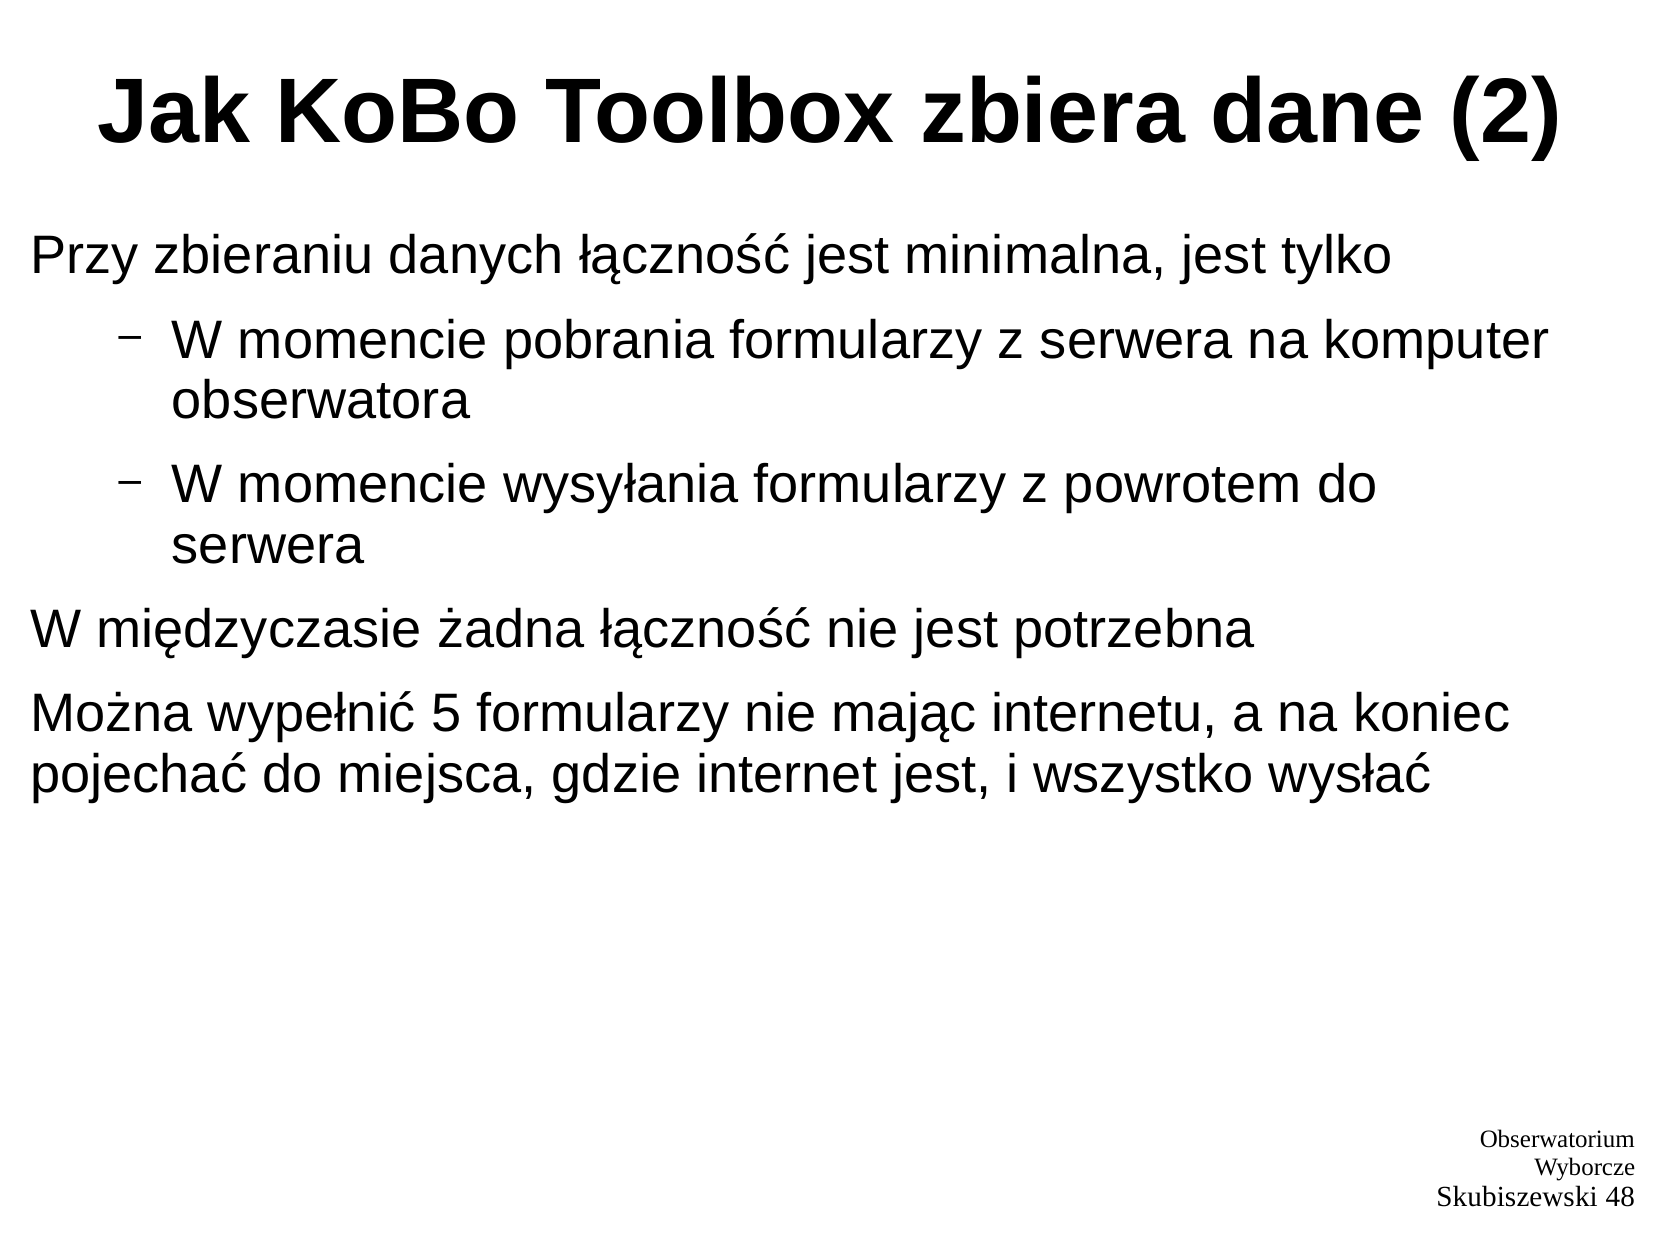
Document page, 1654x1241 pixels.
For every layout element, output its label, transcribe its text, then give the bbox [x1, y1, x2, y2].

list Przy zbieraniu danych łączność jest minimalna, jest tylko W momencie pobrania formularzy z serwera na komputer obserwatora W momencie wysyłania formularzy z powrotem do serwera W międzyczasie żadna łączność nie jest potrzebna Można wypełnić 5 formularzy nie mając internetu, a na koniec pojechać do miejsca, gdzie internet jest, i wszystko wysłać [30, 225, 1583, 1156]
title Jak KoBo Toolbox zbiera dane (2) [86, 60, 1575, 225]
